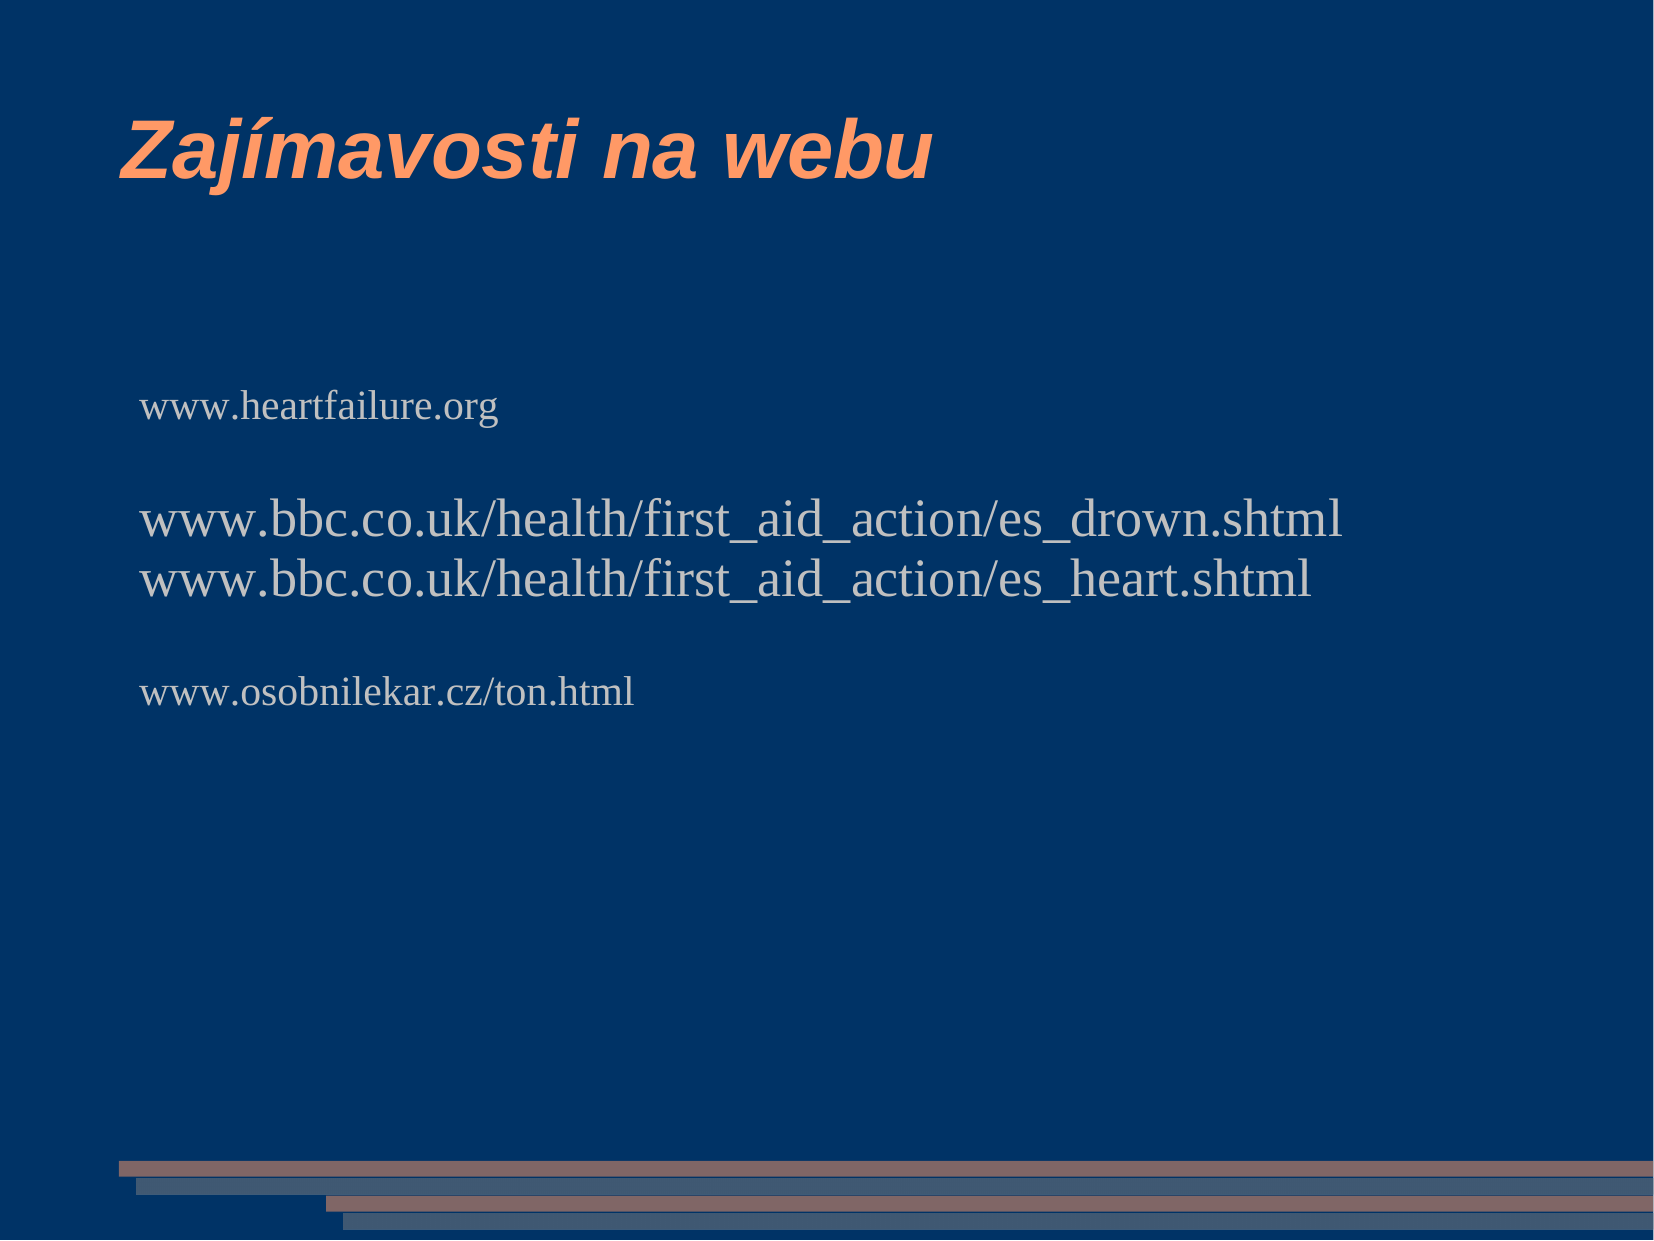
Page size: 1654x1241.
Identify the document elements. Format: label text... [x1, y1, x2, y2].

list www.heartfailure.org www.bbc.co.uk/health/first_aid_action/es_drown.shtml www.bbc.co.uk/health/first_aid_action/es_heart.shtml www.osobnilekar.cz/ton.html [121, 322, 1561, 1132]
title Zajímavosti na webu [121, 46, 1534, 254]
